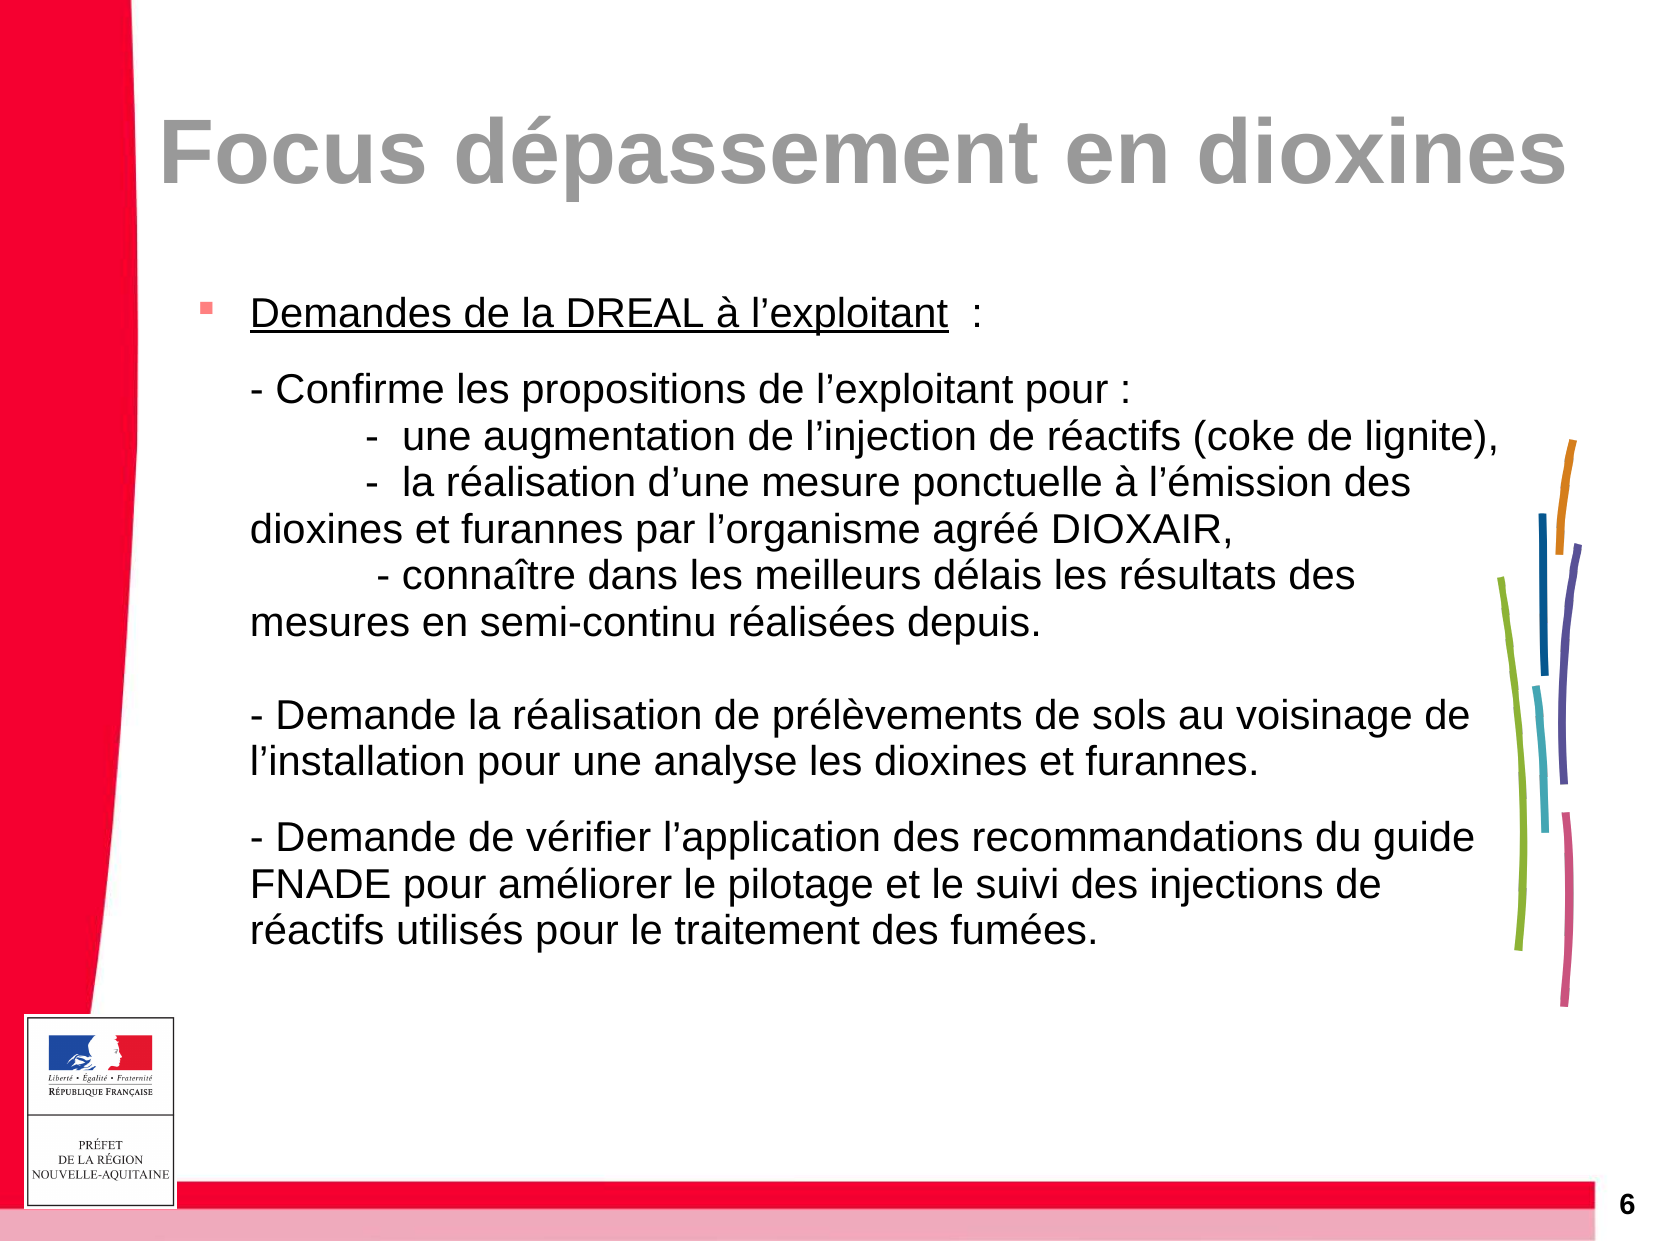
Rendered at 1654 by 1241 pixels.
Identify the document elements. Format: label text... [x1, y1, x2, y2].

list Demandes de la DREAL à l’exploitant : - Confirme les propositions de l’exploitant pour : - une augmentation de l’injection de réactifs (coke de lignite), - la réalisation d’une mesure ponctuelle à l’émission des dioxines et furannes par l’organisme agréé DIOXAIR, - connaître dans les meilleurs délais les résultats des mesures en semi-continu réalisées depuis. - Demande la réalisation de prélèvements de sols au voisinage de l’installation pour une analyse les dioxines et furannes. - Demande de vérifier l’application des recommandations du guide FNADE pour améliorer le pilotage et le suivi des injections de réactifs utilisés pour le traitement des fumées. [179, 290, 1509, 1030]
picture [0, 0, 1654, 1241]
title Focus dépassement en dioxines [120, 47, 1609, 255]
